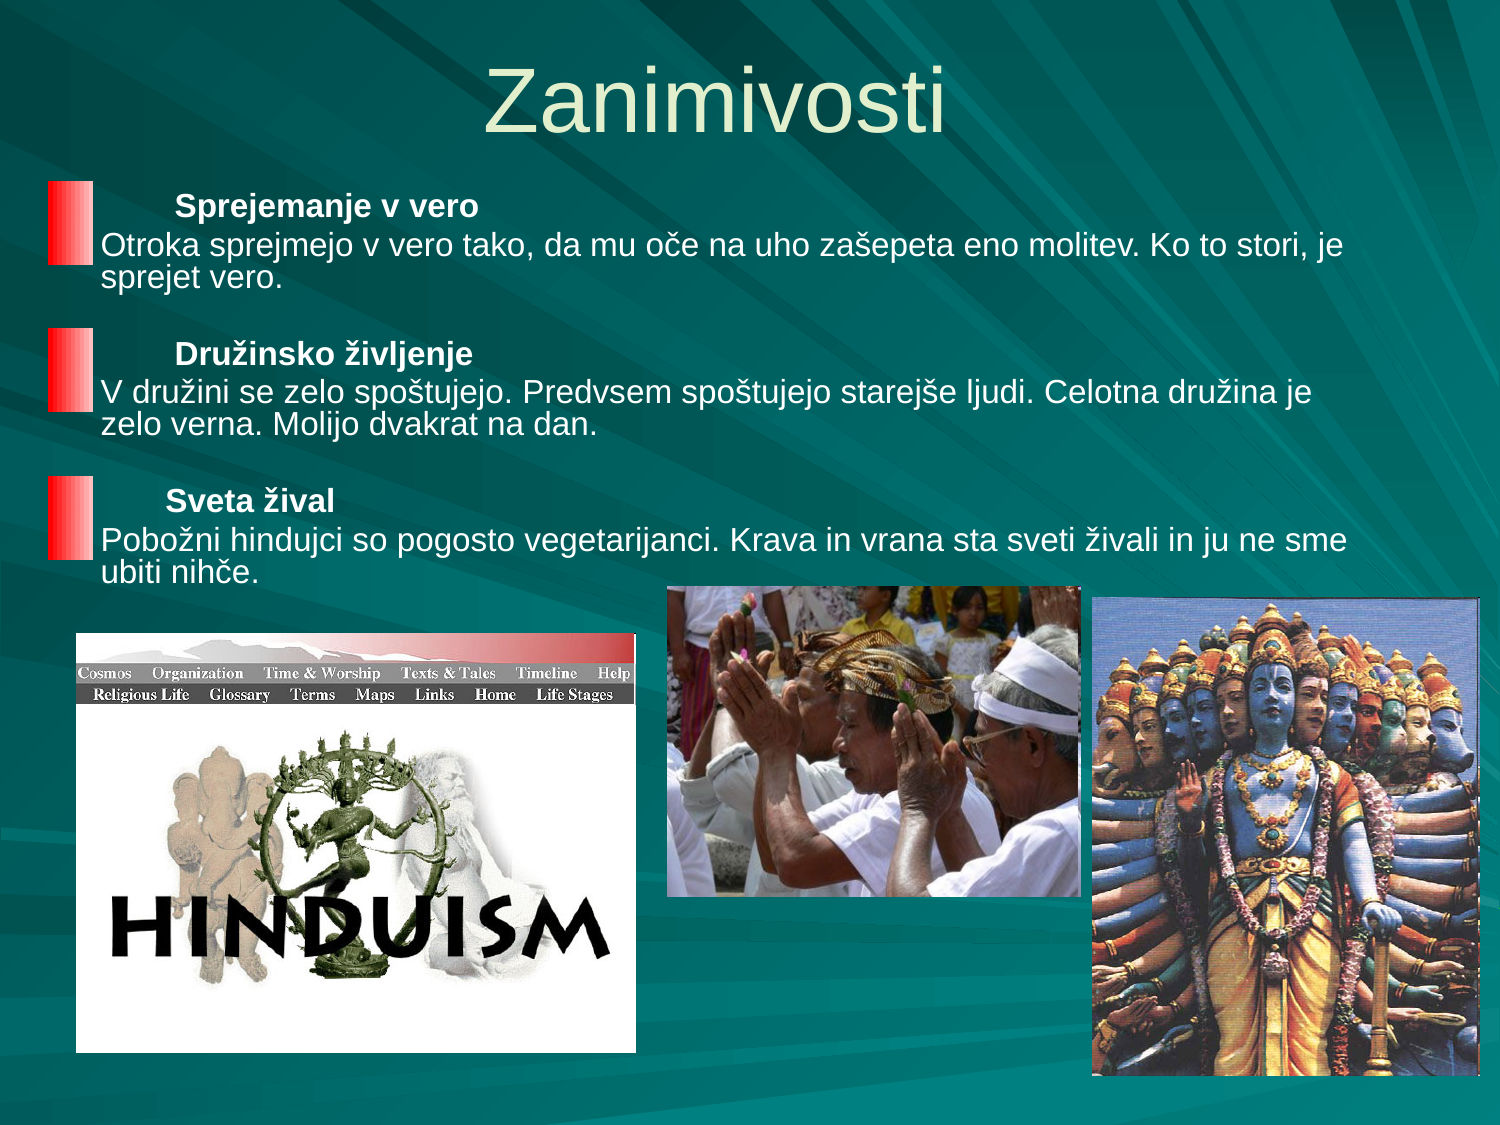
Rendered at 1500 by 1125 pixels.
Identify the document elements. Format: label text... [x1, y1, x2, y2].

picture [667, 586, 1081, 897]
title Zanimivosti [41, 31, 1392, 161]
picture [76, 633, 636, 1053]
picture [1092, 597, 1480, 1076]
list Sprejemanje v vero Otroka sprejmejo v vero tako, da mu oče na uho zašepeta eno molitev. Ko to stori, je sprejet vero. Družinsko življenje V družini se zelo spoštujejo. Predvsem spoštujejo starejše ljudi. Celotna družina je zelo verna. Molijo dvakrat na dan. Sveta žival Pobožni hindujci so pogosto vegetarijanci. Krava in vrana sta sveti živali in ju ne sme ubiti nihče. [29, 184, 1380, 615]
picture [44, 177, 98, 184]
